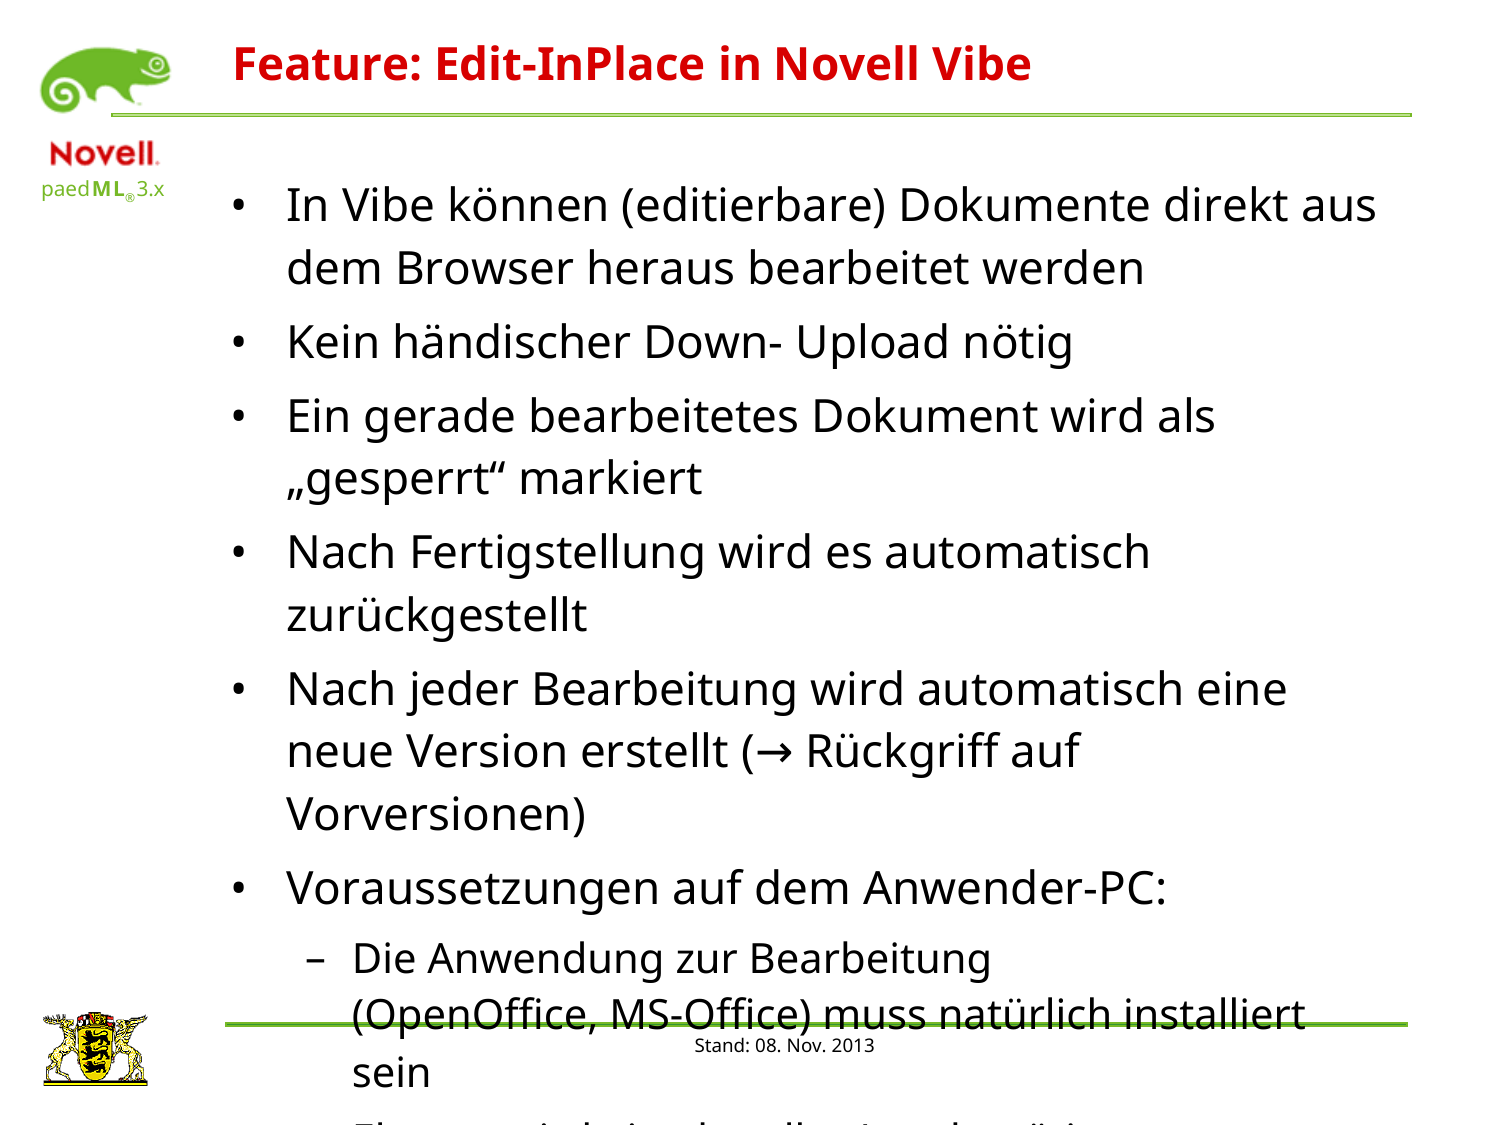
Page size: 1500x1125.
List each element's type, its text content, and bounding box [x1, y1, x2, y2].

picture [41, 1011, 148, 1088]
picture [26, 30, 184, 188]
title Feature: Edit-InPlace in Novell Vibe [232, 7, 1388, 118]
list In Vibe können (editierbare) Dokumente direkt aus dem Browser heraus bearbeitet werden Kein händischer Down- Upload nötig Ein gerade bearbeitetes Dokument wird als „gesperrt“ markiert Nach Fertigstellung wird es automatisch zurückgestellt Nach jeder Bearbeitung wird automatisch eine neue Version erstellt (→ Rückgriff auf Vorversionen) Voraussetzungen auf dem Anwender-PC: Die Anwendung zur Bearbeitung (OpenOffice, MS-Office) muss natürlich installiert sein Ebenso wird ein aktuelles Java benötigt Und evtl. weitere (browserabhängige) Voraussetzungen [230, 172, 1388, 960]
